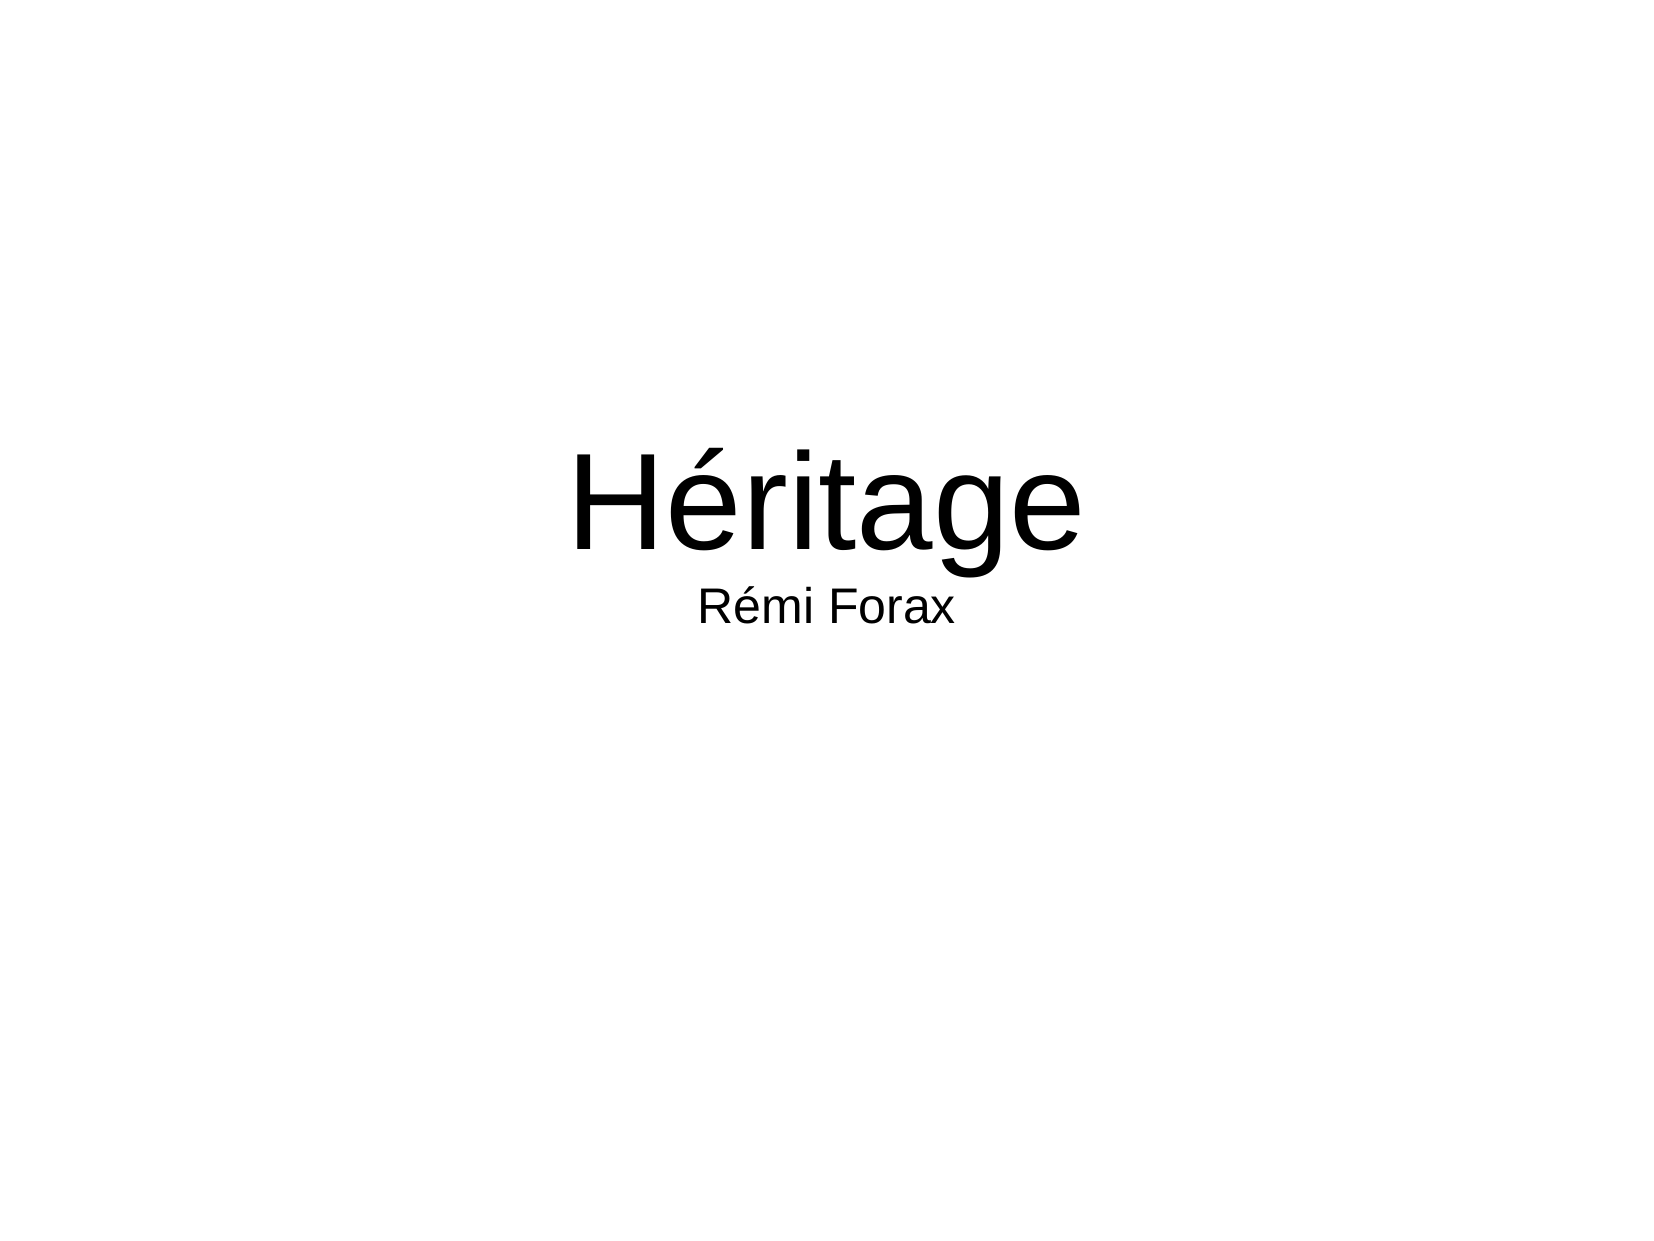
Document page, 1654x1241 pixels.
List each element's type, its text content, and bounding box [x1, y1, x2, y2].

subtitle Héritage Rémi Forax [82, 49, 1571, 1010]
